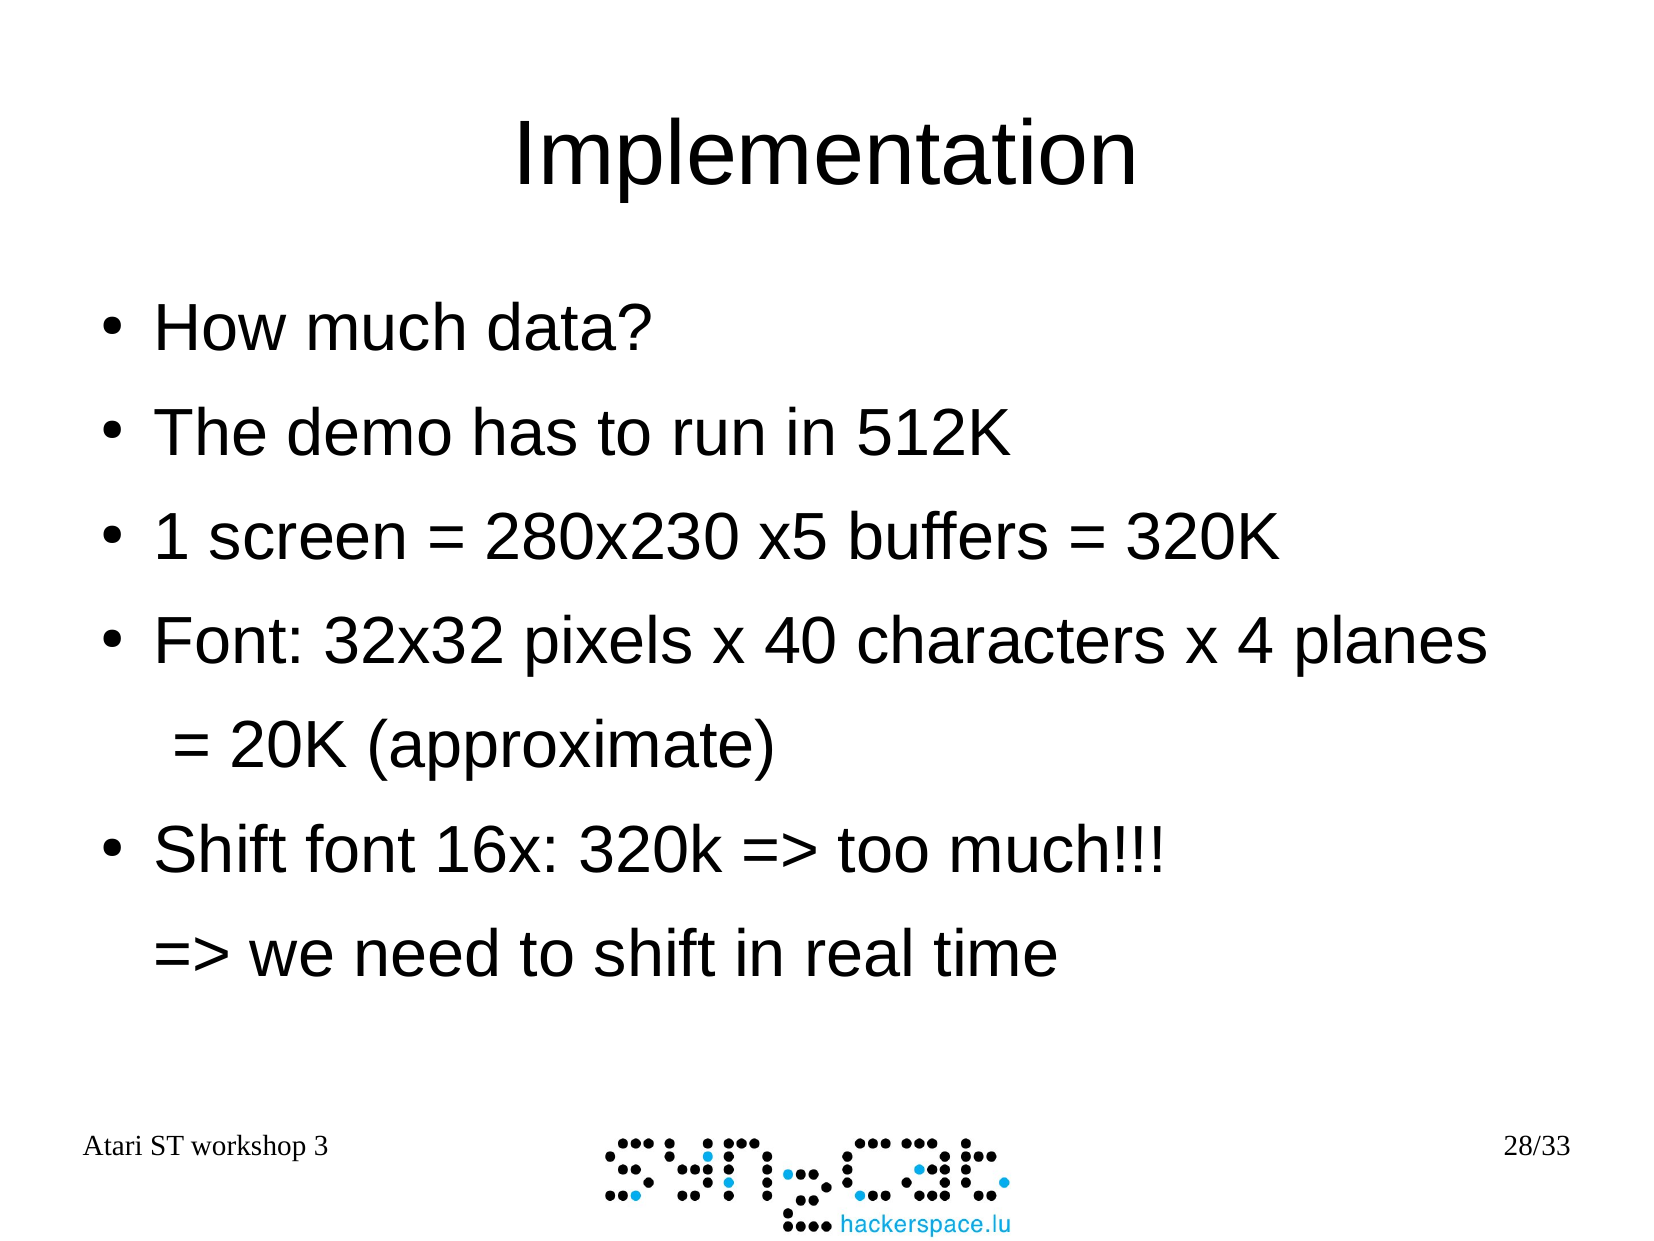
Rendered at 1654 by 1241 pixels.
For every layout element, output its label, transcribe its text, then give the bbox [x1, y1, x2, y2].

list How much data? The demo has to run in 512K 1 screen = 280x230 x5 buffers = 320K Font: 32x32 pixels x 40 characters x 4 planes = 20K (approximate) Shift font 16x: 320k => too much!!! => we need to shift in real time [82, 290, 1571, 1109]
picture [600, 1124, 1025, 1241]
title Implementation [82, 49, 1571, 257]
